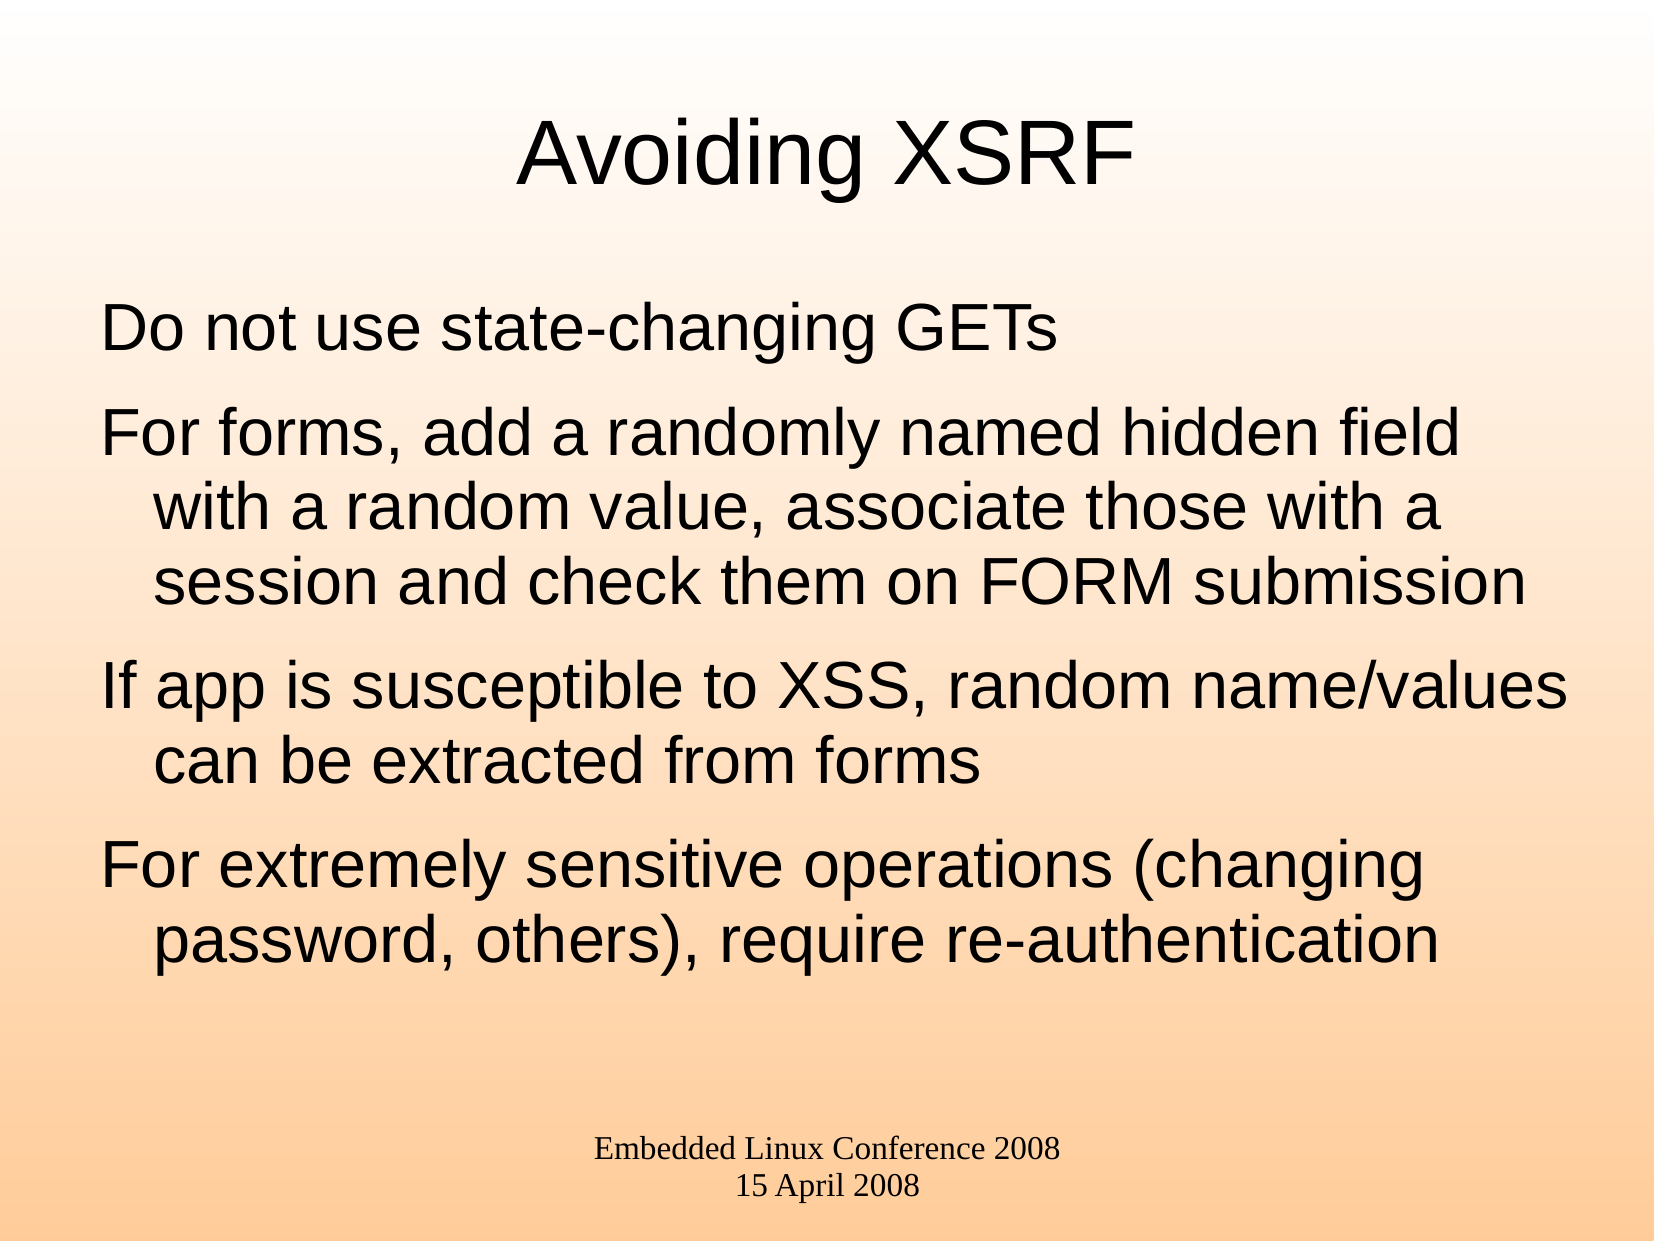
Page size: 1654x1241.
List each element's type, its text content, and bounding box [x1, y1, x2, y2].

list Do not use state-changing GETs For forms, add a randomly named hidden field with a random value, associate those with a session and check them on FORM submission If app is susceptible to XSS, random name/values can be extracted from forms For extremely sensitive operations (changing password, others), require re-authentication [82, 290, 1571, 1094]
title Avoiding XSRF [82, 56, 1571, 250]
